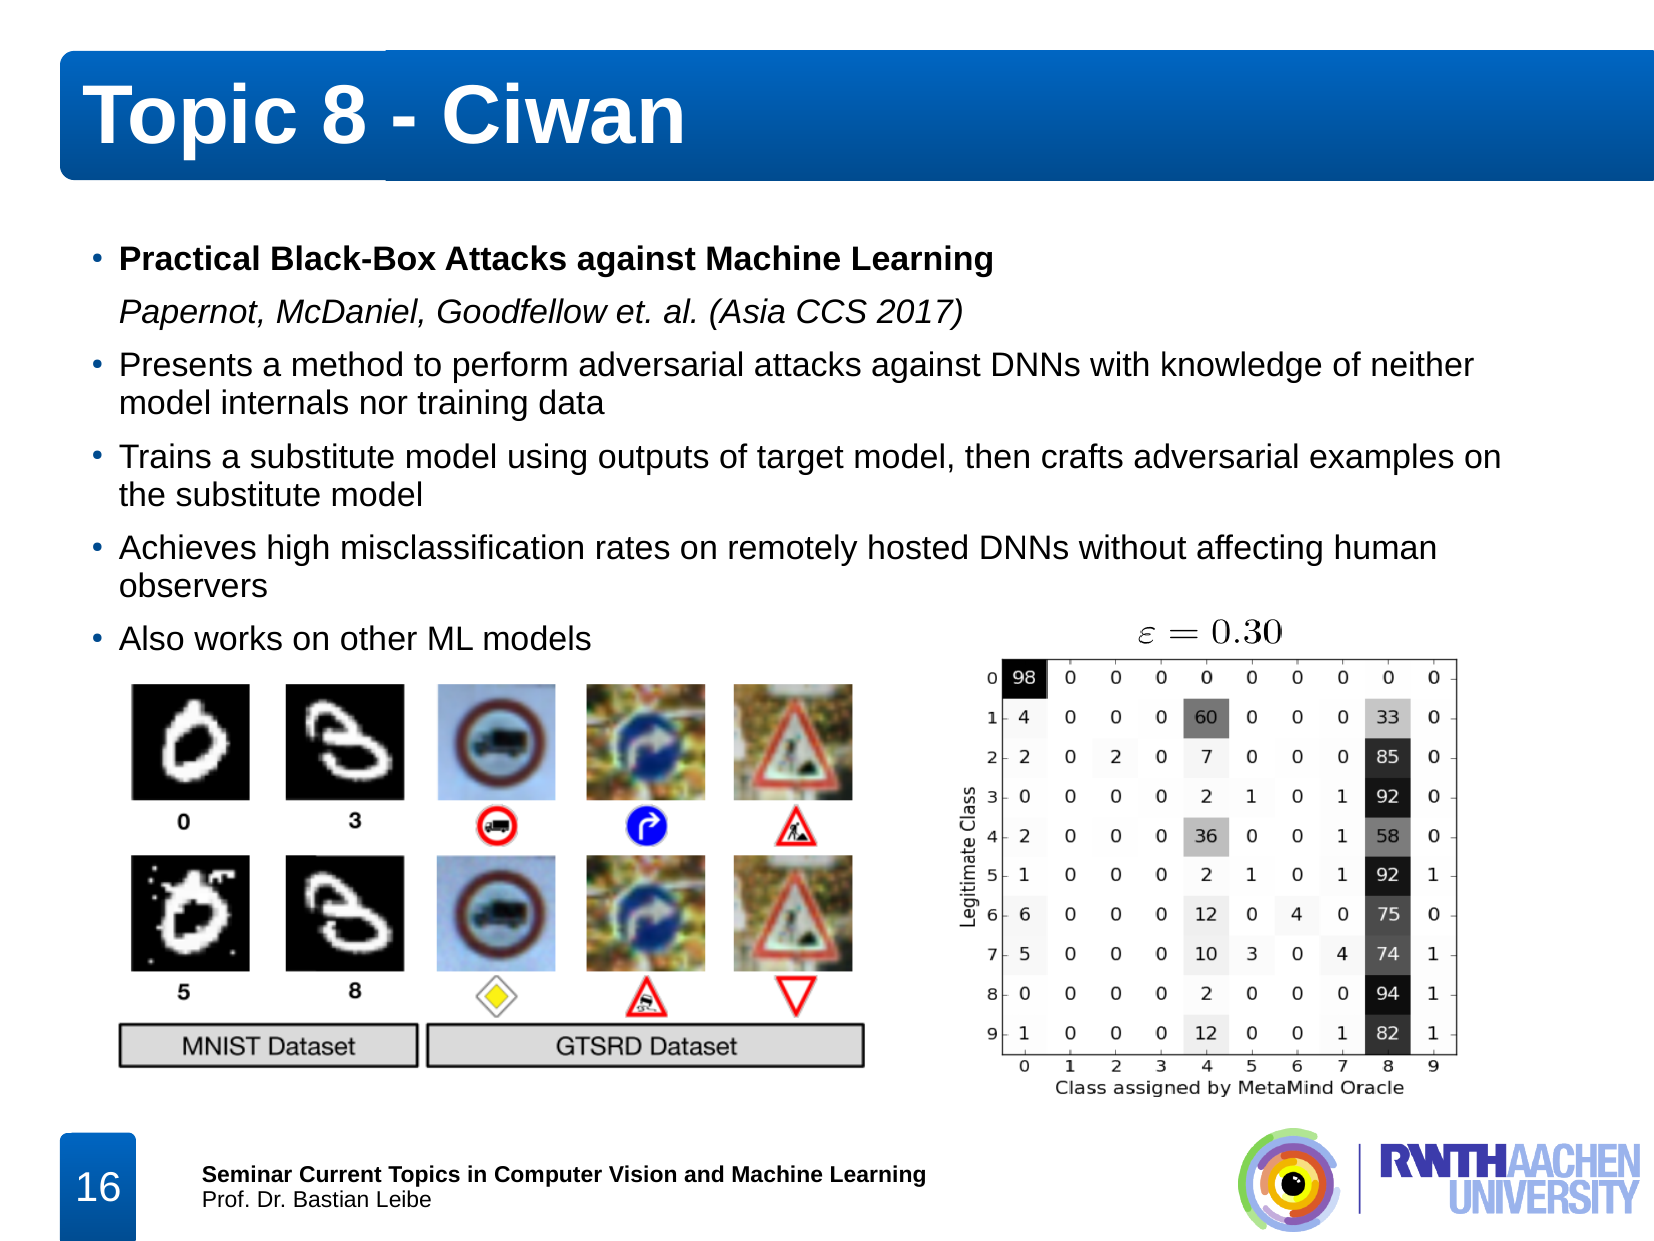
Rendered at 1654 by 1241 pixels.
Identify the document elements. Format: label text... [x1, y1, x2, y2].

picture [105, 661, 875, 1096]
title Topic 8 - Ciwan [82, 61, 1571, 168]
picture [938, 604, 1516, 1111]
picture [1238, 1128, 1640, 1232]
list Practical Black-Box Attacks against Machine Learning Papernot, McDaniel, Goodfellow et. al. (Asia CCS 2017) Presents a method to perform adversarial attacks against DNNs with knowledge of neither model internals nor training data Trains a substitute model using outputs of target model, then crafts adversarial examples on the substitute model Achieves high misclassification rates on remotely hosted DNNs without affecting human observers Also works on other ML models [82, 240, 1538, 661]
